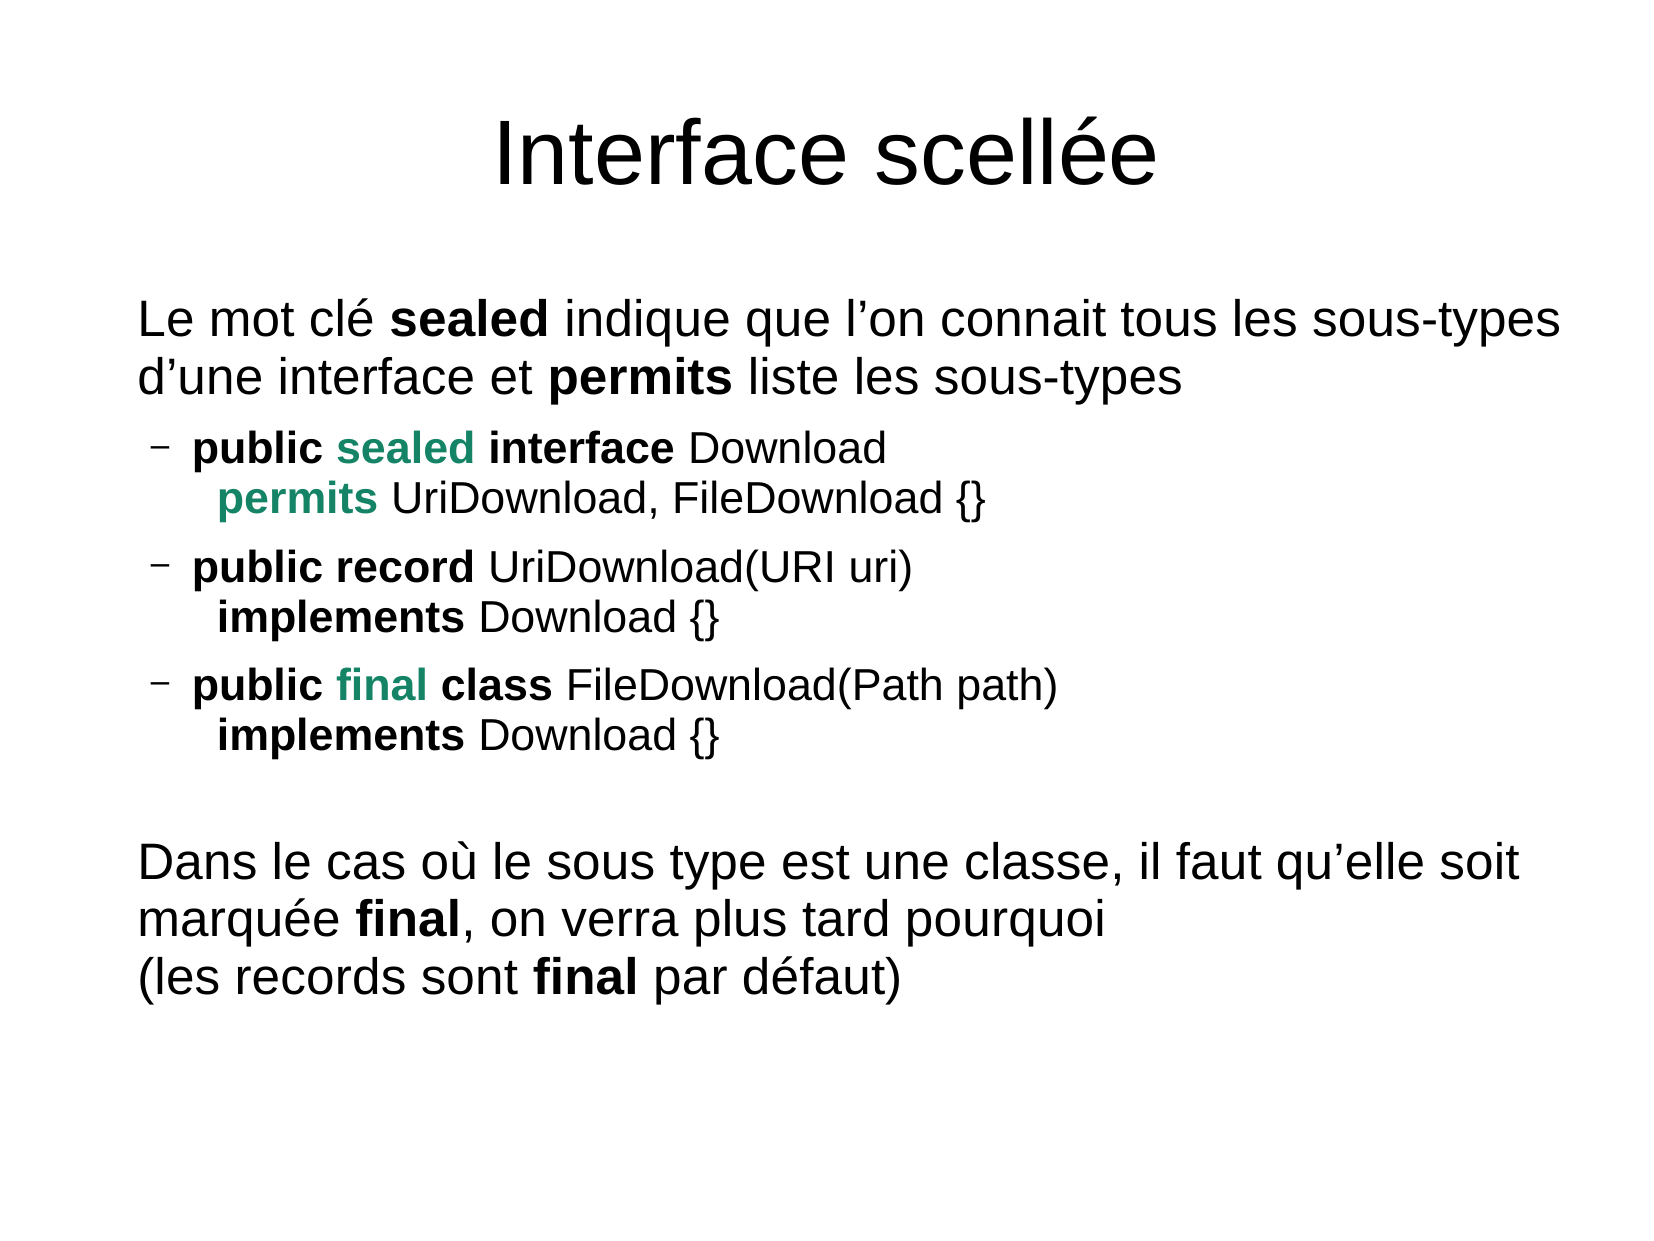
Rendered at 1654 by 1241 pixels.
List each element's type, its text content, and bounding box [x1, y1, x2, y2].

list Le mot clé sealed indique que l’on connait tous les sous-types d’une interface et permits liste les sous-types public sealed interface Download permits UriDownload, FileDownload {} public record UriDownload(URI uri) implements Download {} public final class FileDownload(Path path) implements Download {} Dans le cas où le sous type est une classe, il faut qu’elle soit marquée final, on verra plus tard pourquoi (les records sont final par défaut) [82, 290, 1571, 1010]
title Interface scellée [82, 49, 1571, 257]
